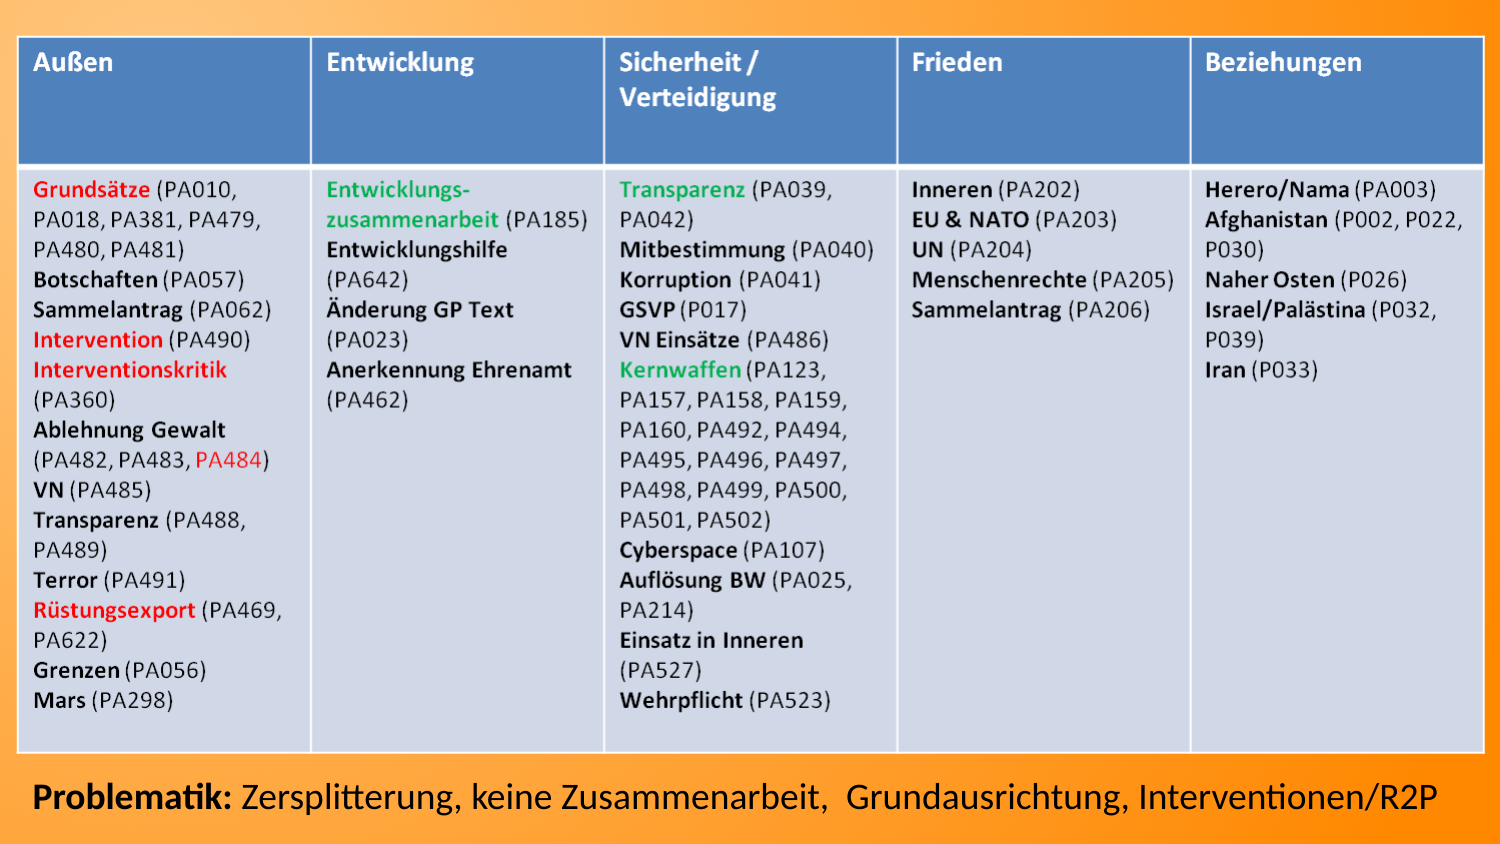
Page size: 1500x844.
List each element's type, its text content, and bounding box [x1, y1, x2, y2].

picture [0, 0, 1500, 844]
text_box Problematik: Zersplitterung, keine Zusammenarbeit, Grundausrichtung, Interventionen/R2P [17, 764, 1485, 826]
